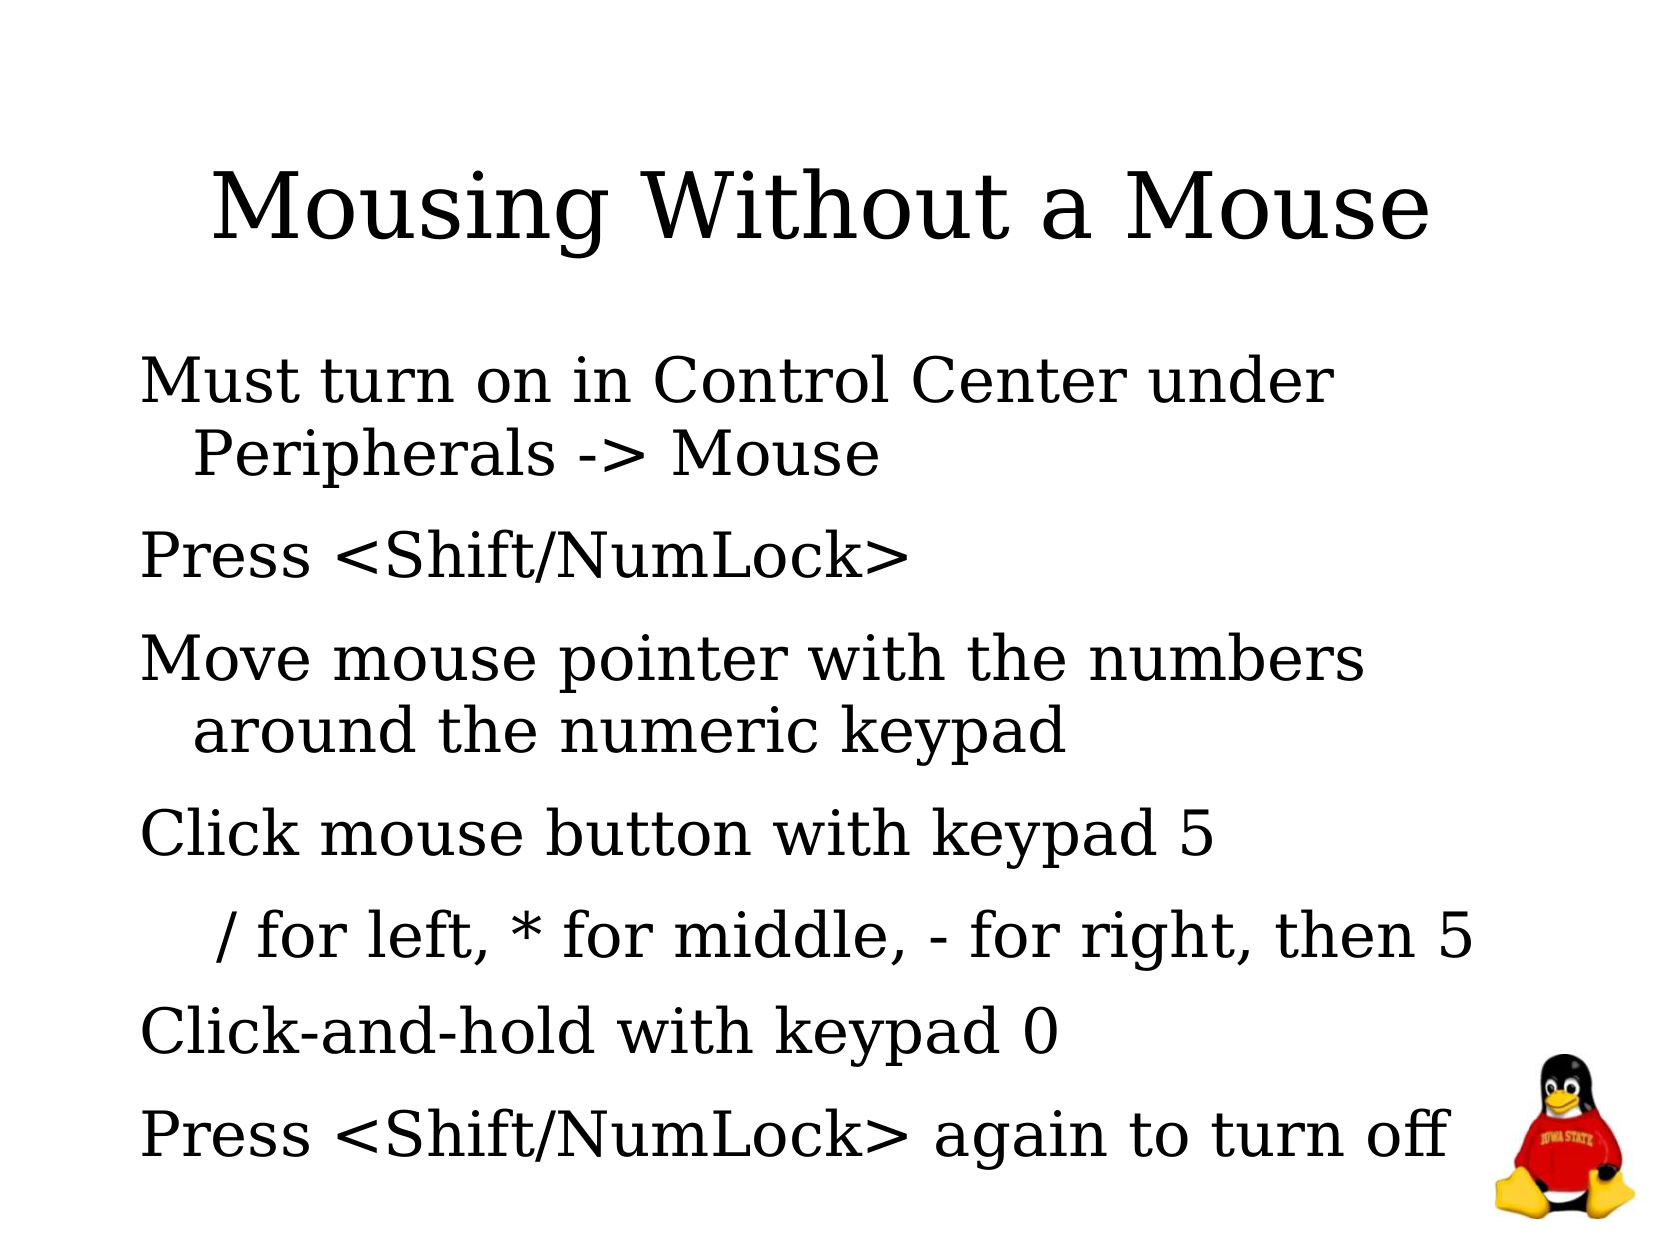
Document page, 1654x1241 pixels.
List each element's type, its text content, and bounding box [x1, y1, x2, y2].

list Must turn on in Control Center under Peripherals -> Mouse Press <Shift/NumLock> Move mouse pointer with the numbers around the numeric keypad Click mouse button with keypad 5 / for left, * for middle, - for right, then 5 Click-and-hold with keypad 0 Press <Shift/NumLock> again to turn off [121, 344, 1534, 1171]
title Mousing Without a Mouse [115, 102, 1528, 311]
picture [1495, 1054, 1635, 1219]
